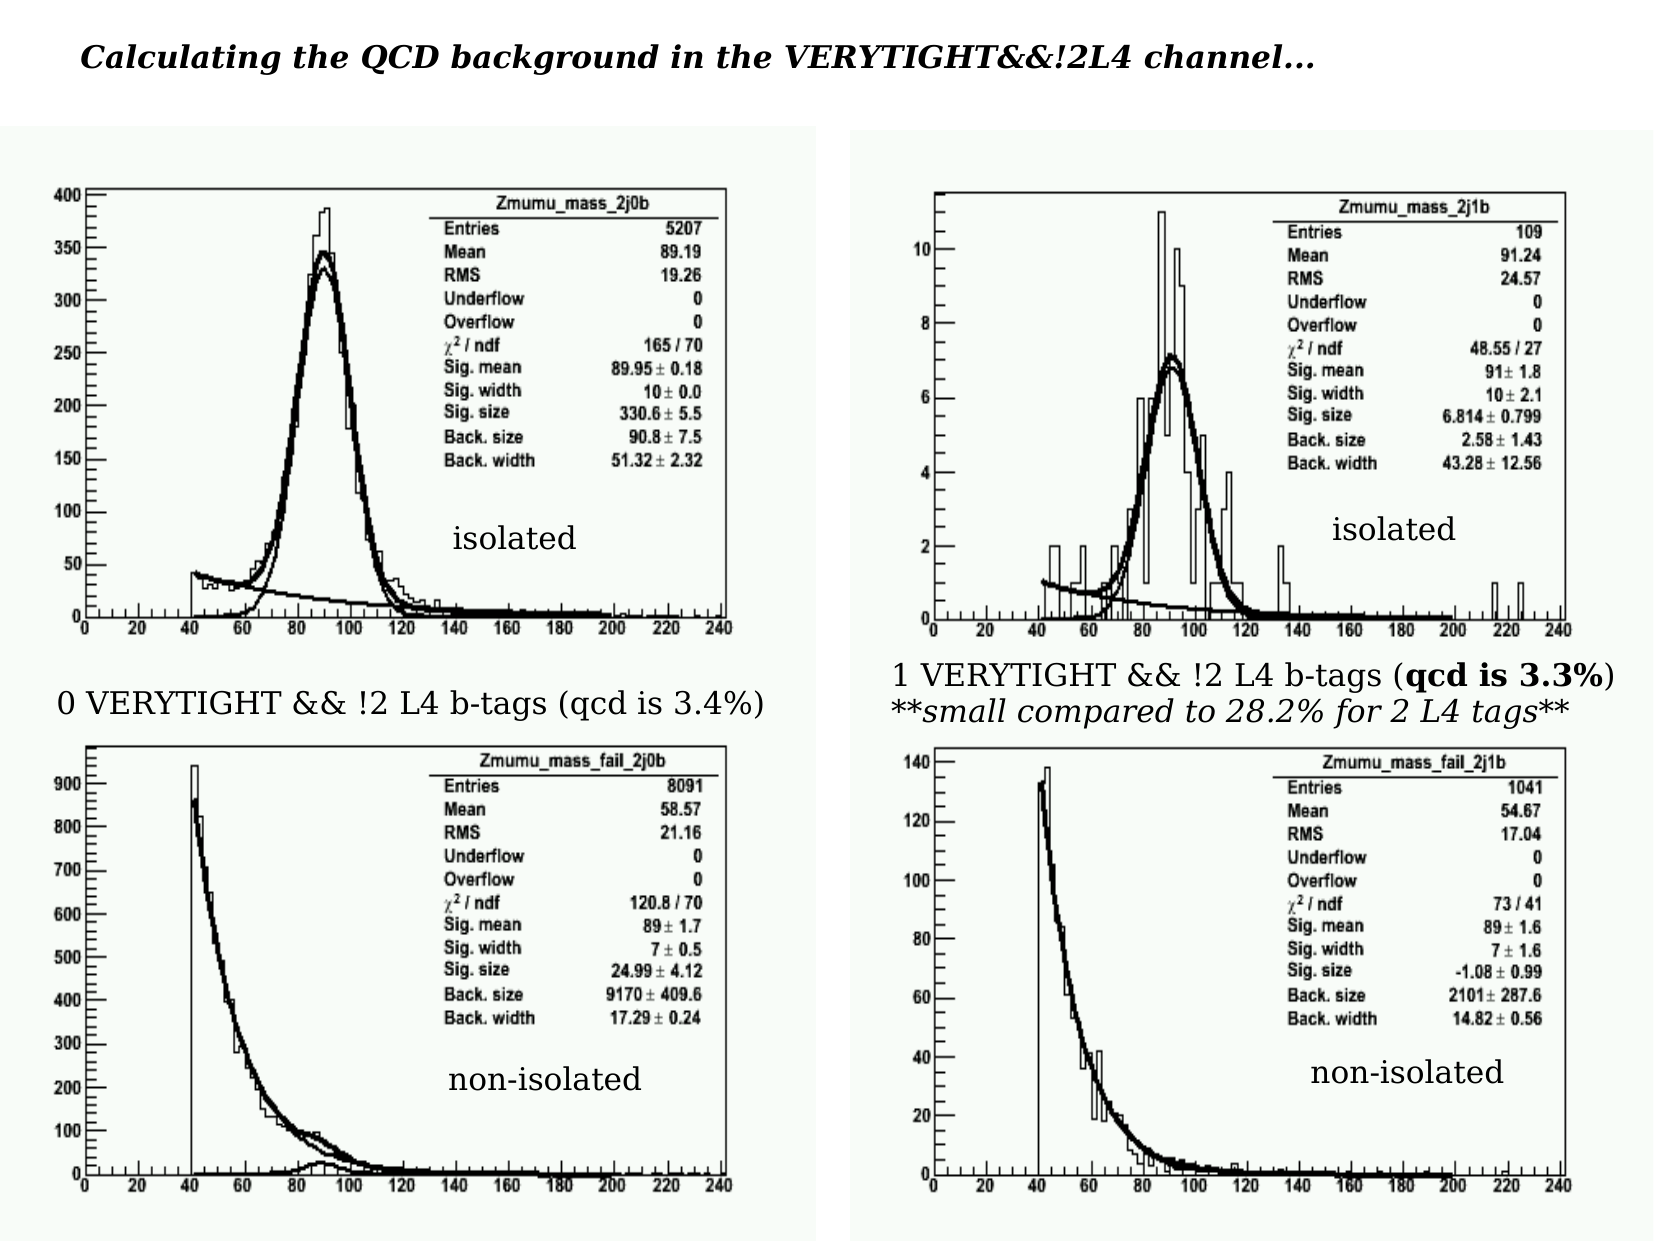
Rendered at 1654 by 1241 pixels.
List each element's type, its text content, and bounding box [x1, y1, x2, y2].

text_box Calculating the QCD background in the VERYTIGHT&&!2L4 channel... [80, 39, 1318, 76]
text_box 1 VERYTIGHT && !2 L4 b-tags (qcd is 3.3%) **small compared to 28.2% for 2 L4 tags** [891, 657, 1616, 731]
text_box isolated [452, 520, 578, 557]
picture [0, 126, 816, 1241]
picture [850, 130, 1654, 1241]
text_box 0 VERYTIGHT && !2 L4 b-tags (qcd is 3.4%) [56, 685, 767, 722]
text_box non-isolated [448, 1061, 643, 1098]
text_box isolated [1332, 511, 1457, 548]
text_box non-isolated [1310, 1054, 1505, 1092]
